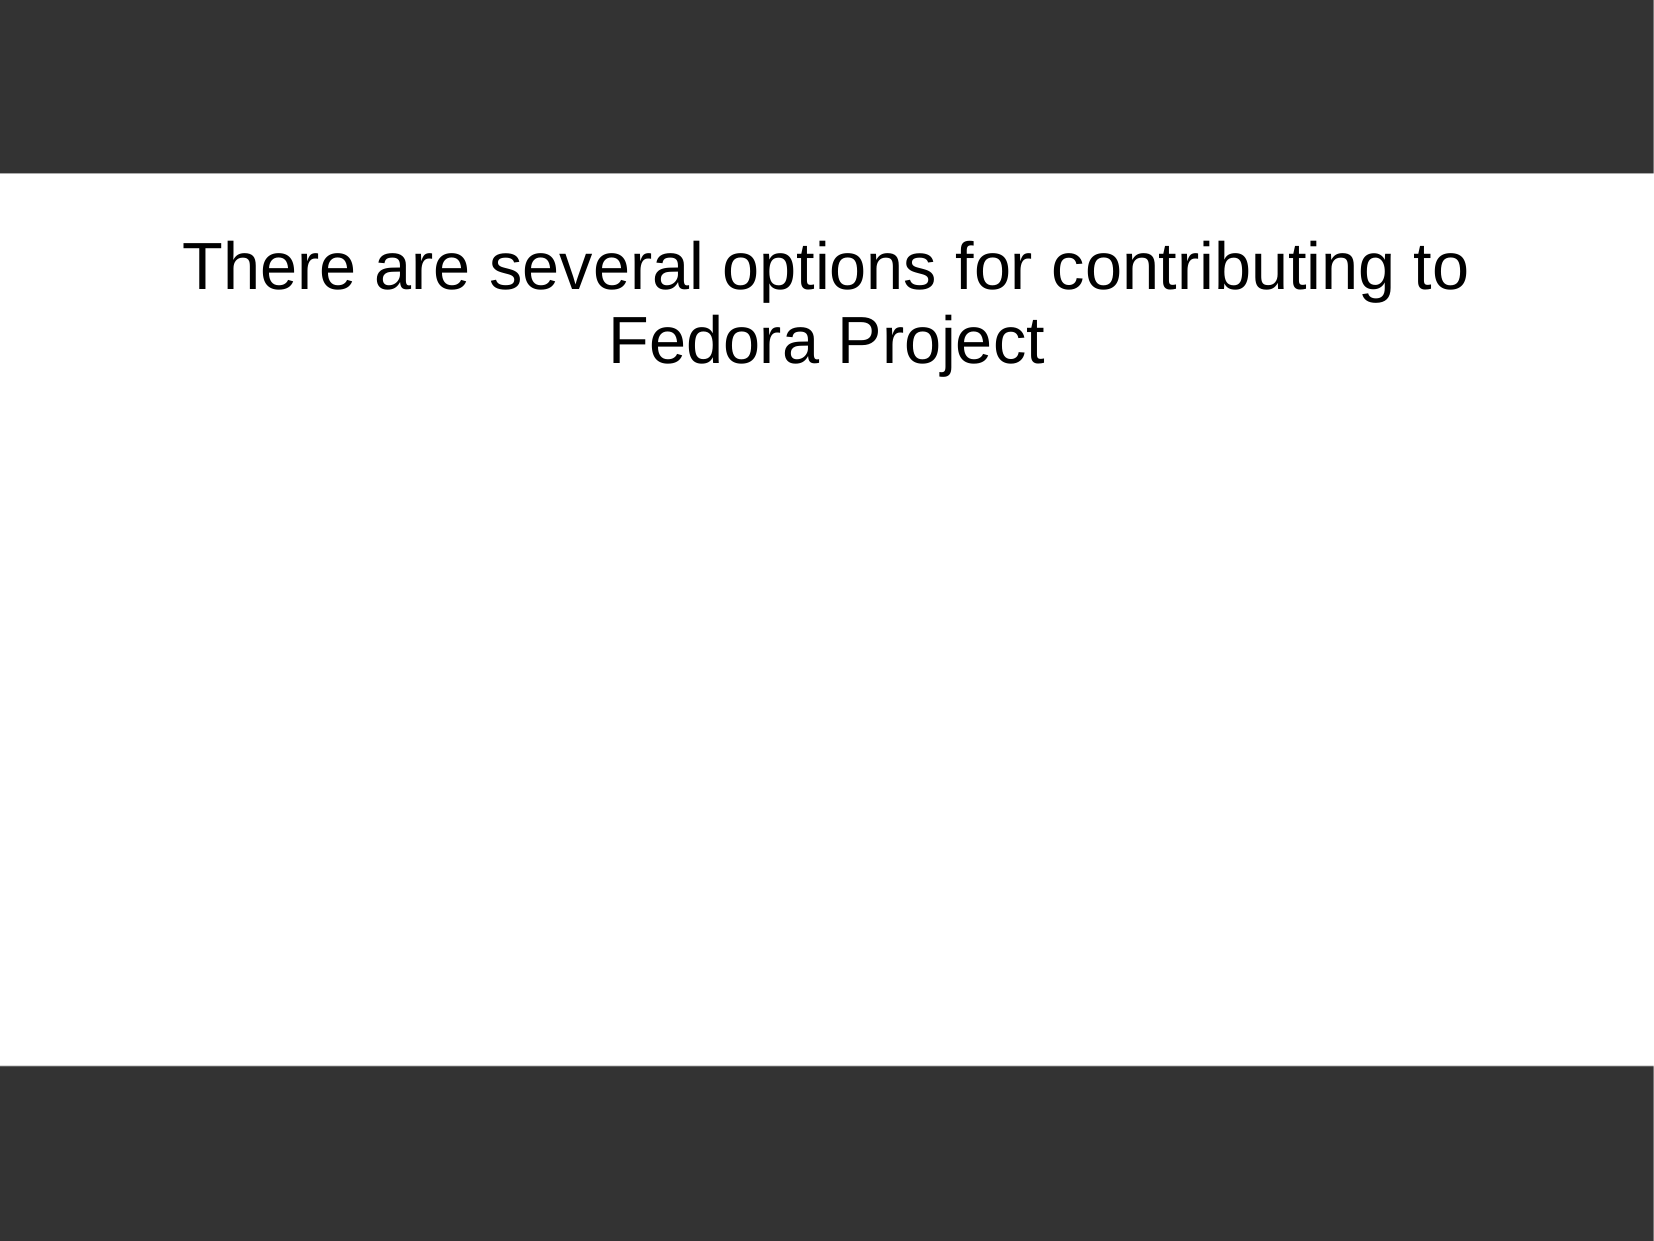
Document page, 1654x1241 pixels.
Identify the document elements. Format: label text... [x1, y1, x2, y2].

subtitle There are several options for contributing to Fedora Project [29, 36, 1625, 1027]
picture [0, 0, 1654, 1241]
